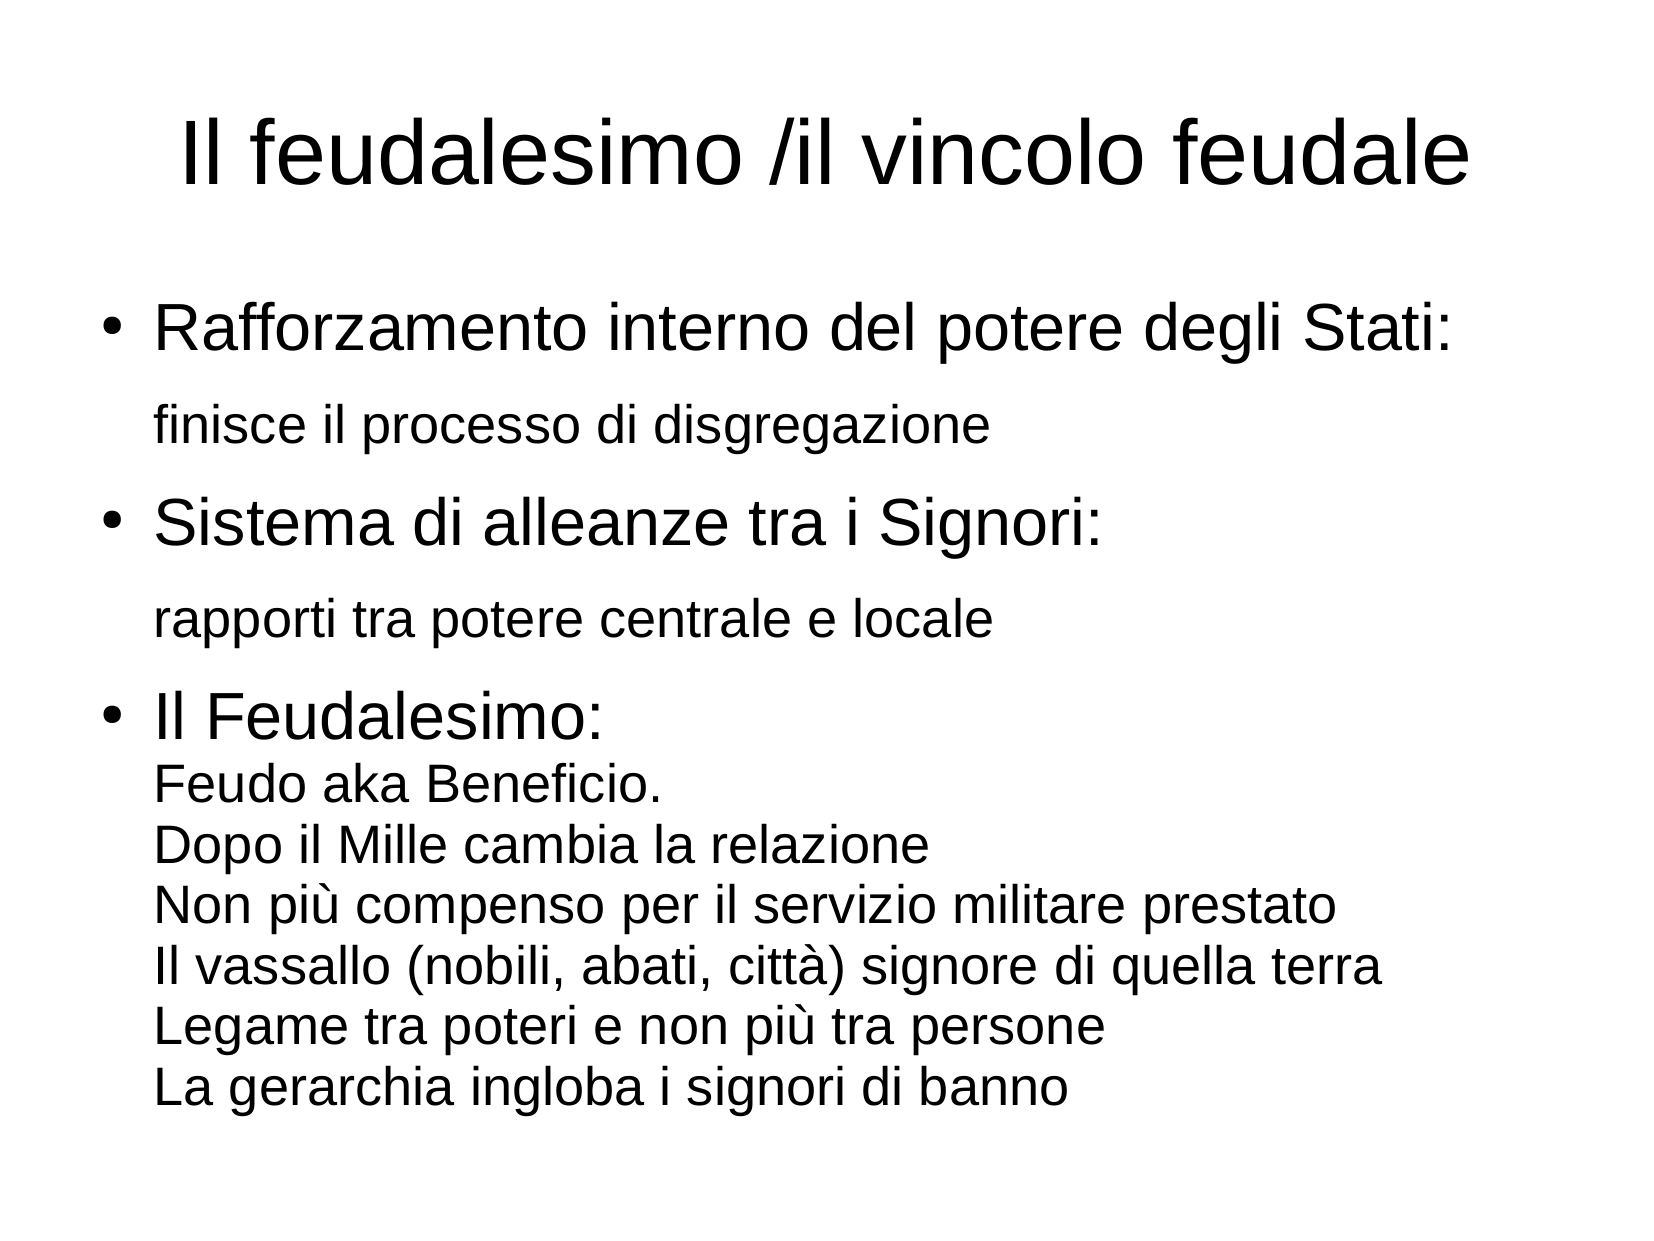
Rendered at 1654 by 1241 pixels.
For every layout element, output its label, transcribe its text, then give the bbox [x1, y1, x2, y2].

list Rafforzamento interno del potere degli Stati: finisce il processo di disgregazione Sistema di alleanze tra i Signori: rapporti tra potere centrale e locale Il Feudalesimo: Feudo aka Beneficio. Dopo il Mille cambia la relazione Non più compenso per il servizio militare prestato Il vassallo (nobili, abati, città) signore di quella terra Legame tra poteri e non più tra persone La gerarchia ingloba i signori di banno [82, 290, 1571, 1206]
title Il feudalesimo /il vincolo feudale [82, 49, 1571, 257]
